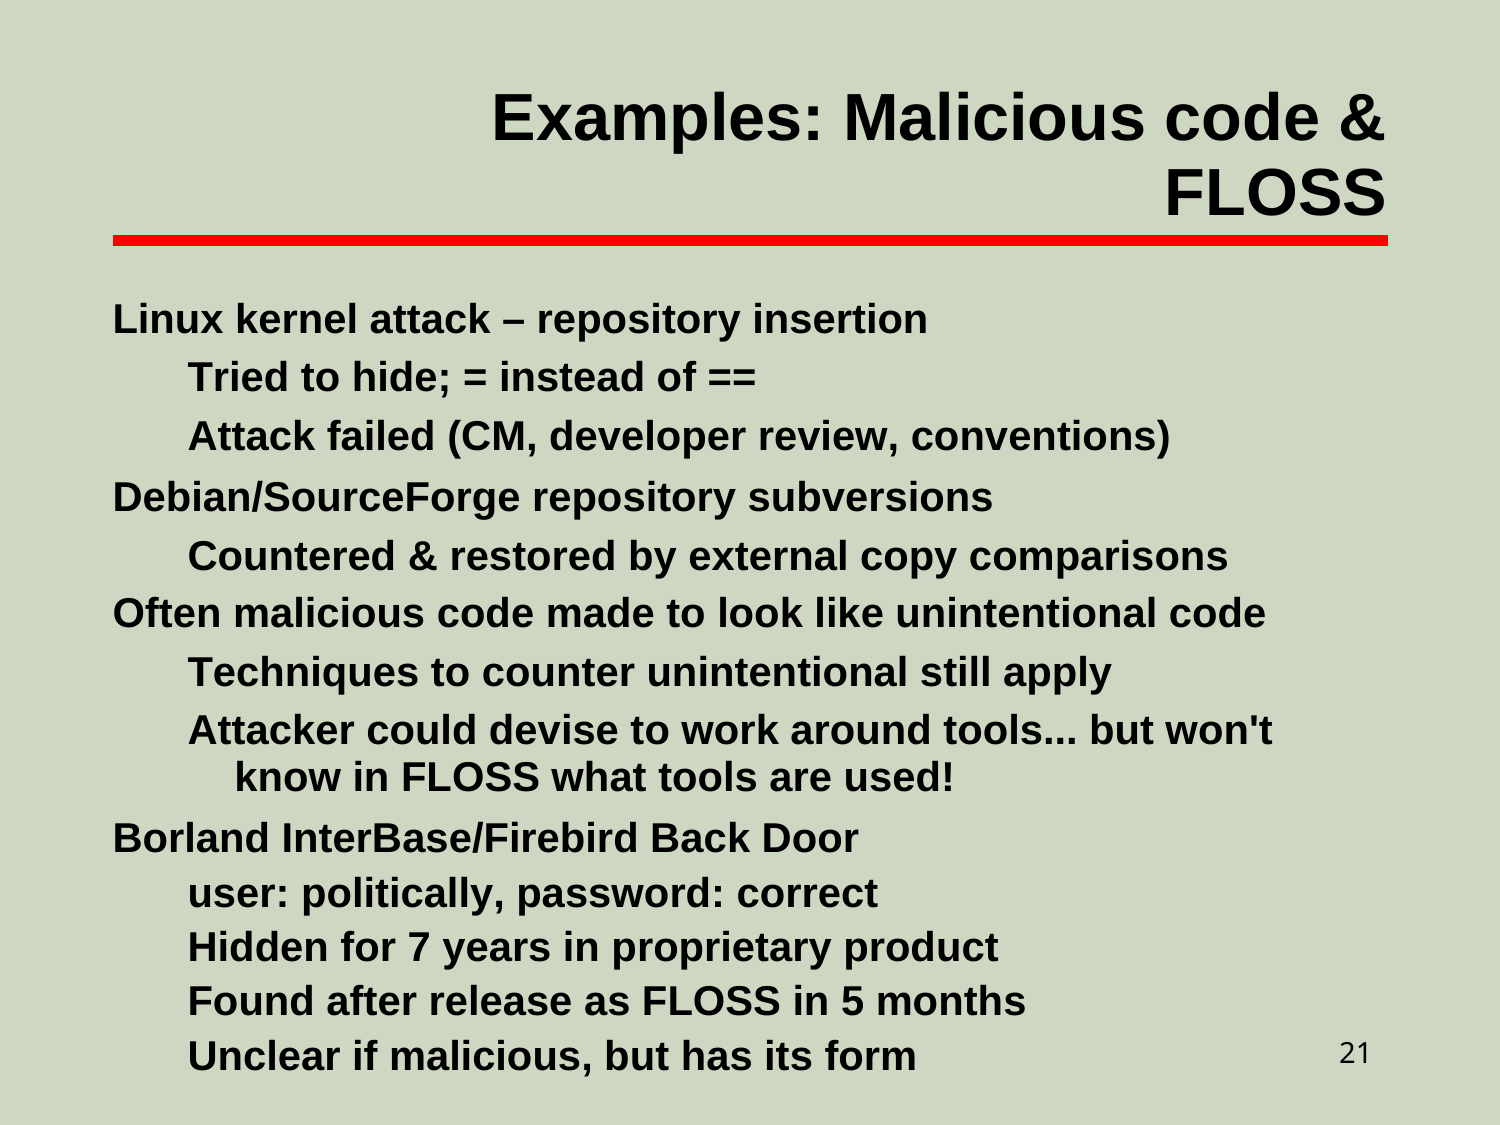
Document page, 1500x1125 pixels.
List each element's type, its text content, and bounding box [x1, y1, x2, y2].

list Linux kernel attack – repository insertion Tried to hide; = instead of == Attack failed (CM, developer review, conventions) Debian/SourceForge repository subversions Countered & restored by external copy comparisons Often malicious code made to look like unintentional code Techniques to counter unintentional still apply Attacker could devise to work around tools... but won't know in FLOSS what tools are used! Borland InterBase/Firebird Back Door user: politically, password: correct Hidden for 7 years in proprietary product Found after release as FLOSS in 5 months Unclear if malicious, but has its form [112, 299, 1388, 1111]
title Examples: Malicious code & FLOSS [337, 79, 1388, 230]
